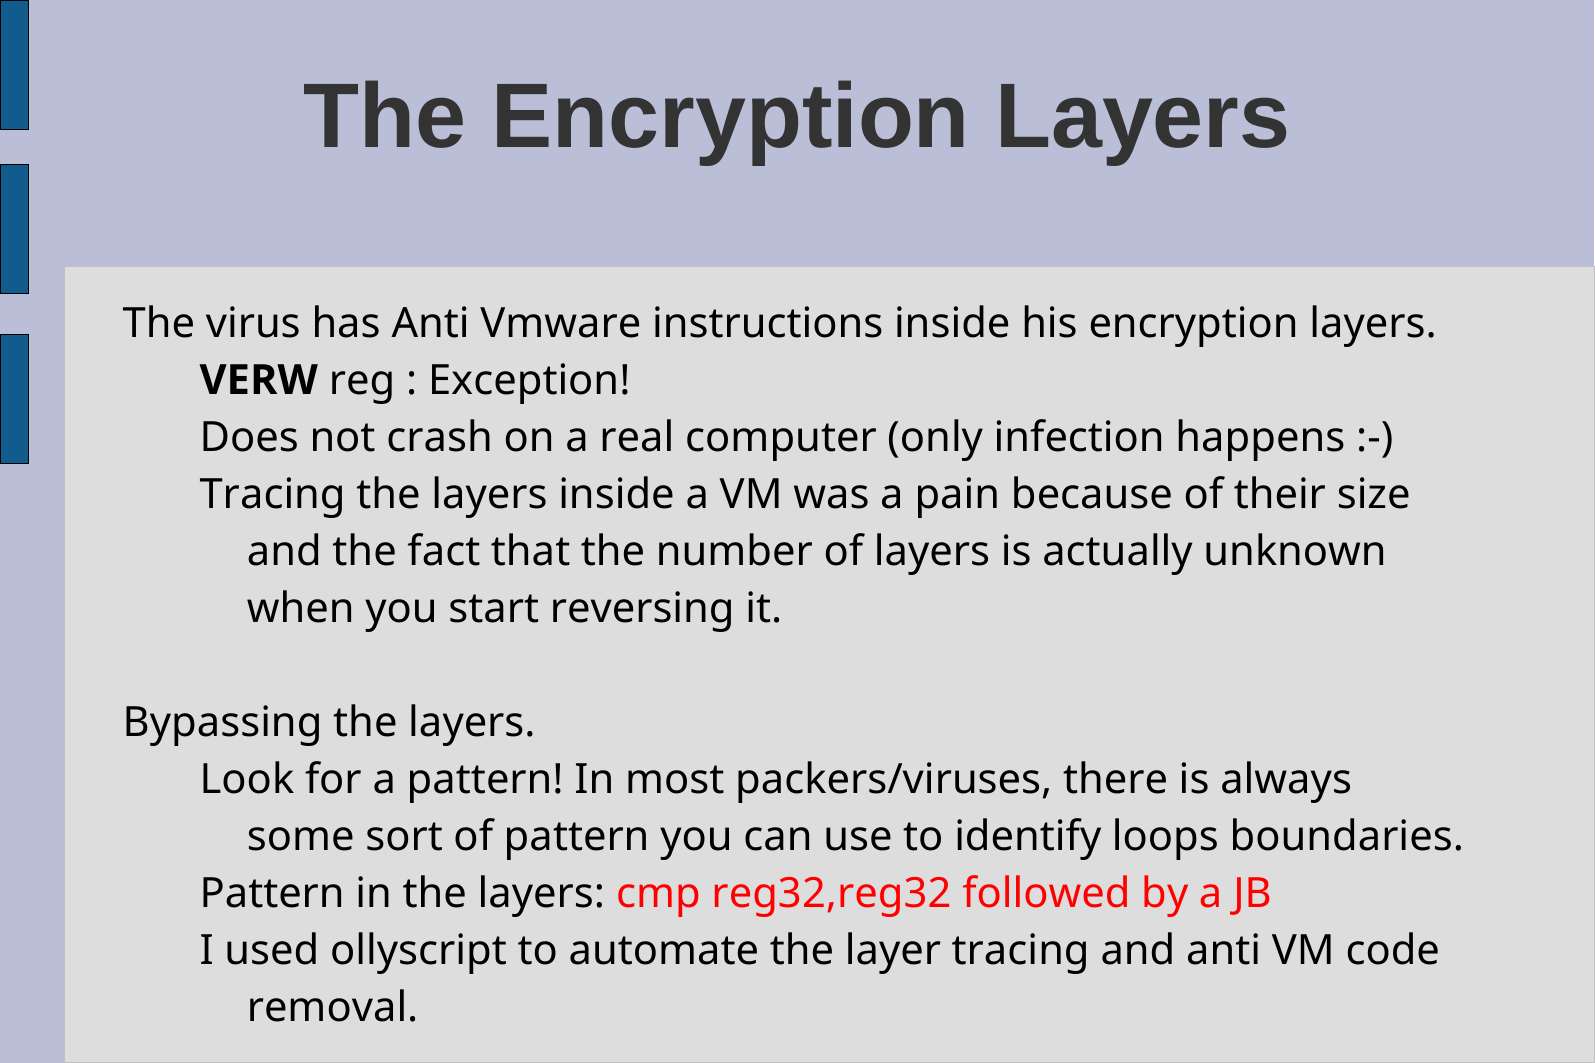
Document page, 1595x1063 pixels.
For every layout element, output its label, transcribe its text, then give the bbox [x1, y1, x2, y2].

list The virus has Anti Vmware instructions inside his encryption layers. VERW reg : Exception! Does not crash on a real computer (only infection happens :-) Tracing the layers inside a VM was a pain because of their size and the fact that the number of layers is actually unknown when you start reversing it. Bypassing the layers. Look for a pattern! In most packers/viruses, there is always some sort of pattern you can use to identify loops boundaries. Pattern in the layers: cmp reg32,reg32 followed by a JB I used ollyscript to automate the layer tracing and anti VM code removal. [105, 292, 1467, 963]
title The Encryption Layers [117, 64, 1479, 270]
